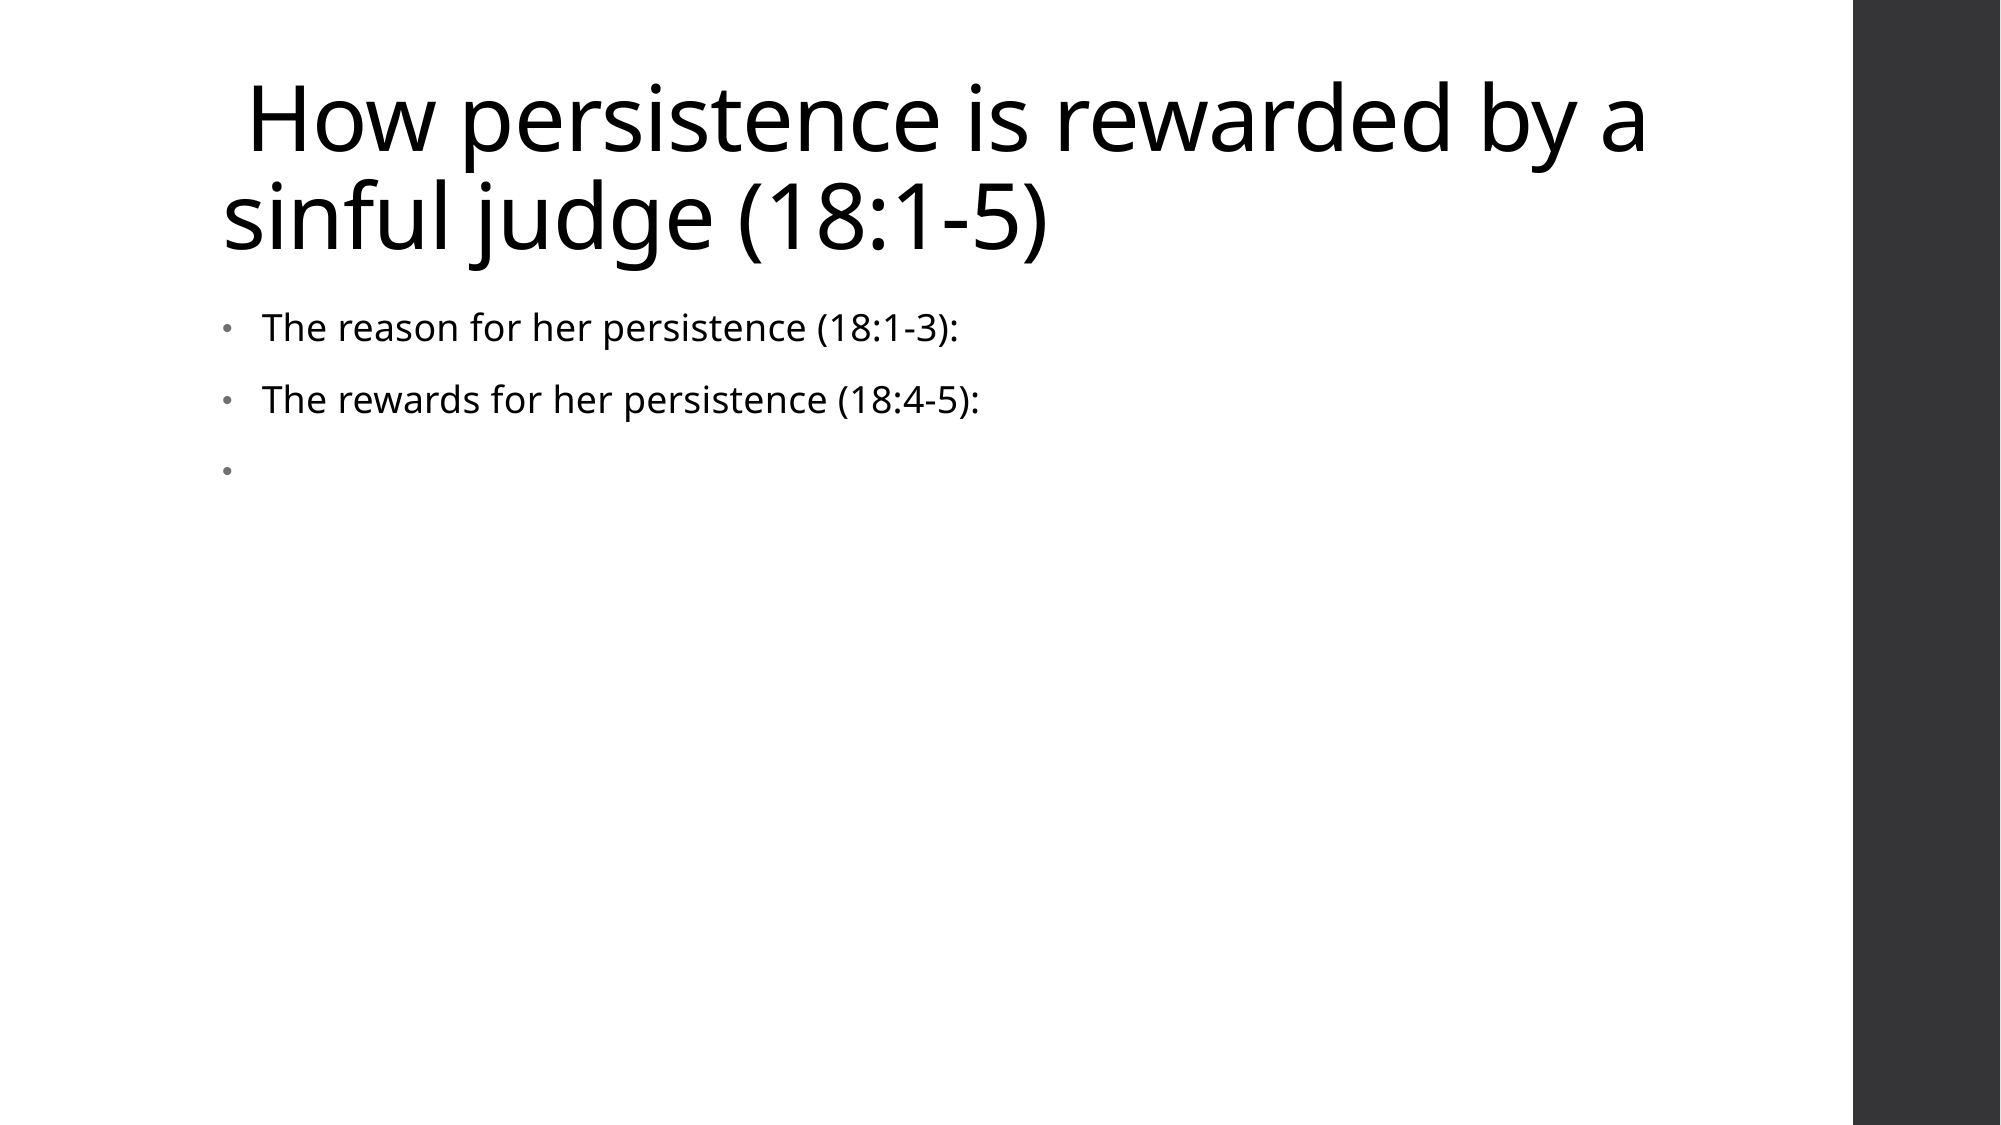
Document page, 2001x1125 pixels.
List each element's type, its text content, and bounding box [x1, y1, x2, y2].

list The reason for her persistence (18:1-3): The rewards for her persistence (18:4-5): [206, 299, 1617, 1014]
title How persistence is rewarded by a sinful judge (18:1-5) [206, 60, 1797, 278]
